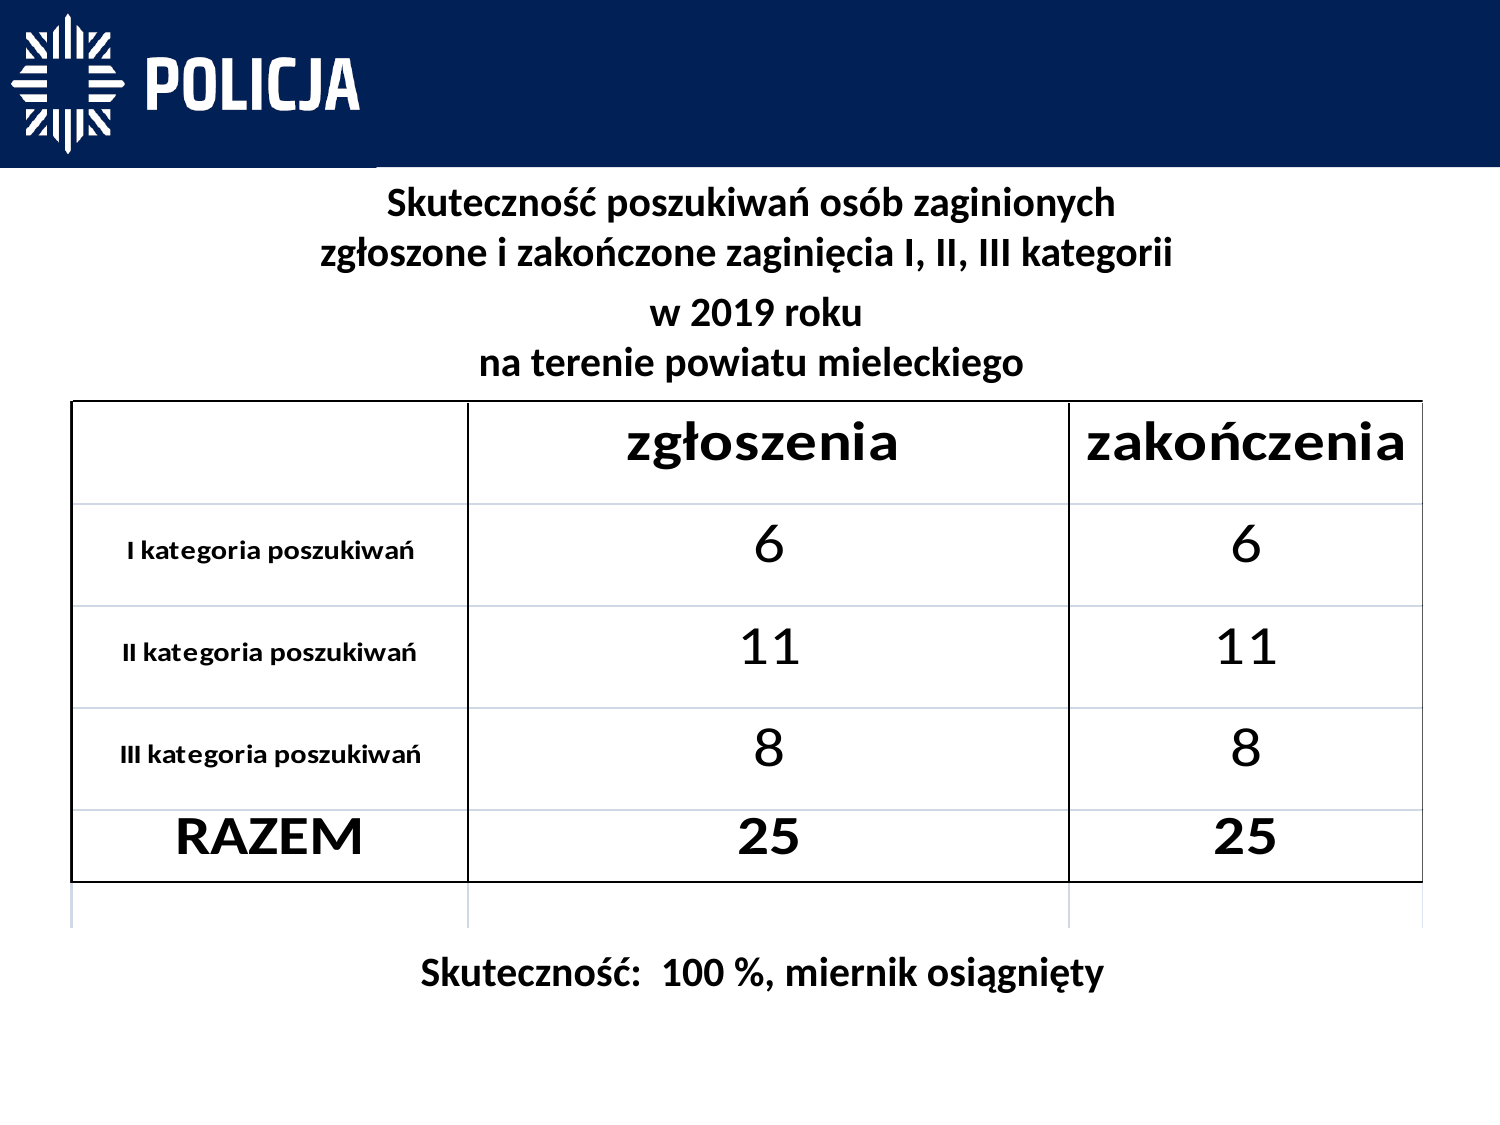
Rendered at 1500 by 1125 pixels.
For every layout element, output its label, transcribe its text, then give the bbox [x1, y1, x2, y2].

chart [70, 400, 1425, 930]
text_box Skuteczność poszukiwań osób zaginionych zgłoszone i zakończone zaginięcia I, II, III kategorii w 2019 roku na terenie powiatu mieleckiego [78, 167, 1425, 393]
text_box Skuteczność: 100 %, miernik osiągnięty [105, 937, 1430, 1003]
text_box [360, 0, 1500, 168]
picture [0, 0, 360, 168]
